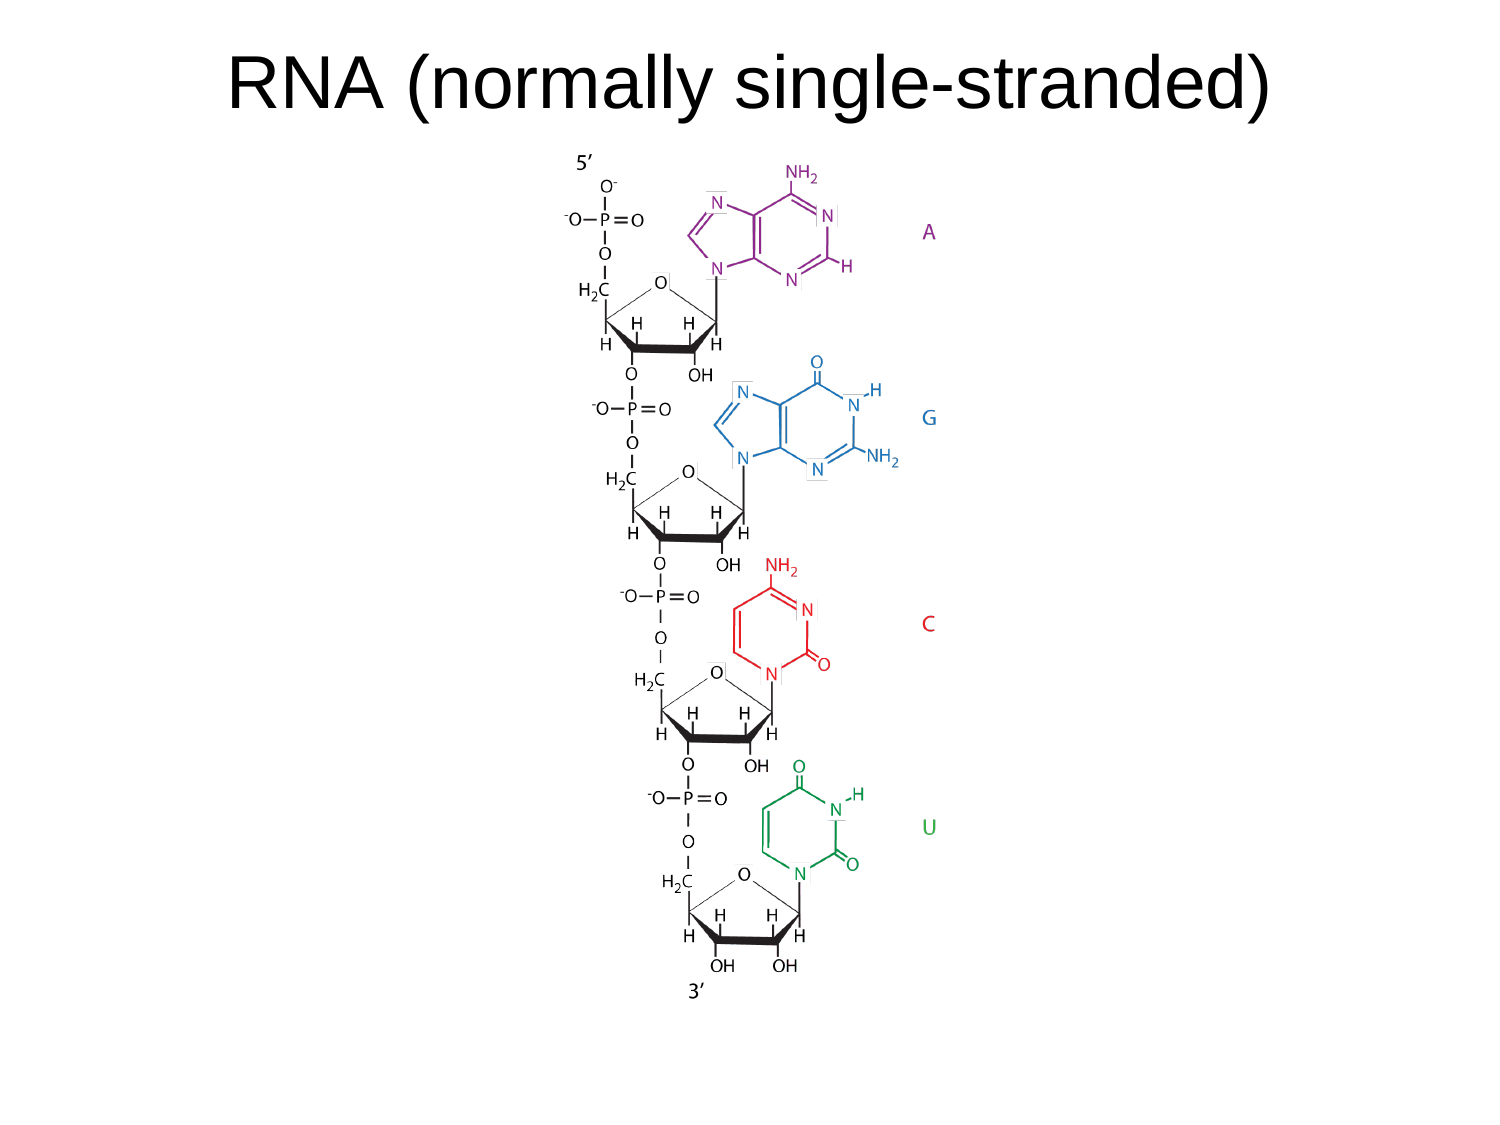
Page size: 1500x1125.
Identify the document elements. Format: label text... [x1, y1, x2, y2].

title RNA (normally single-stranded) [75, 24, 1426, 133]
picture [563, 149, 937, 1005]
